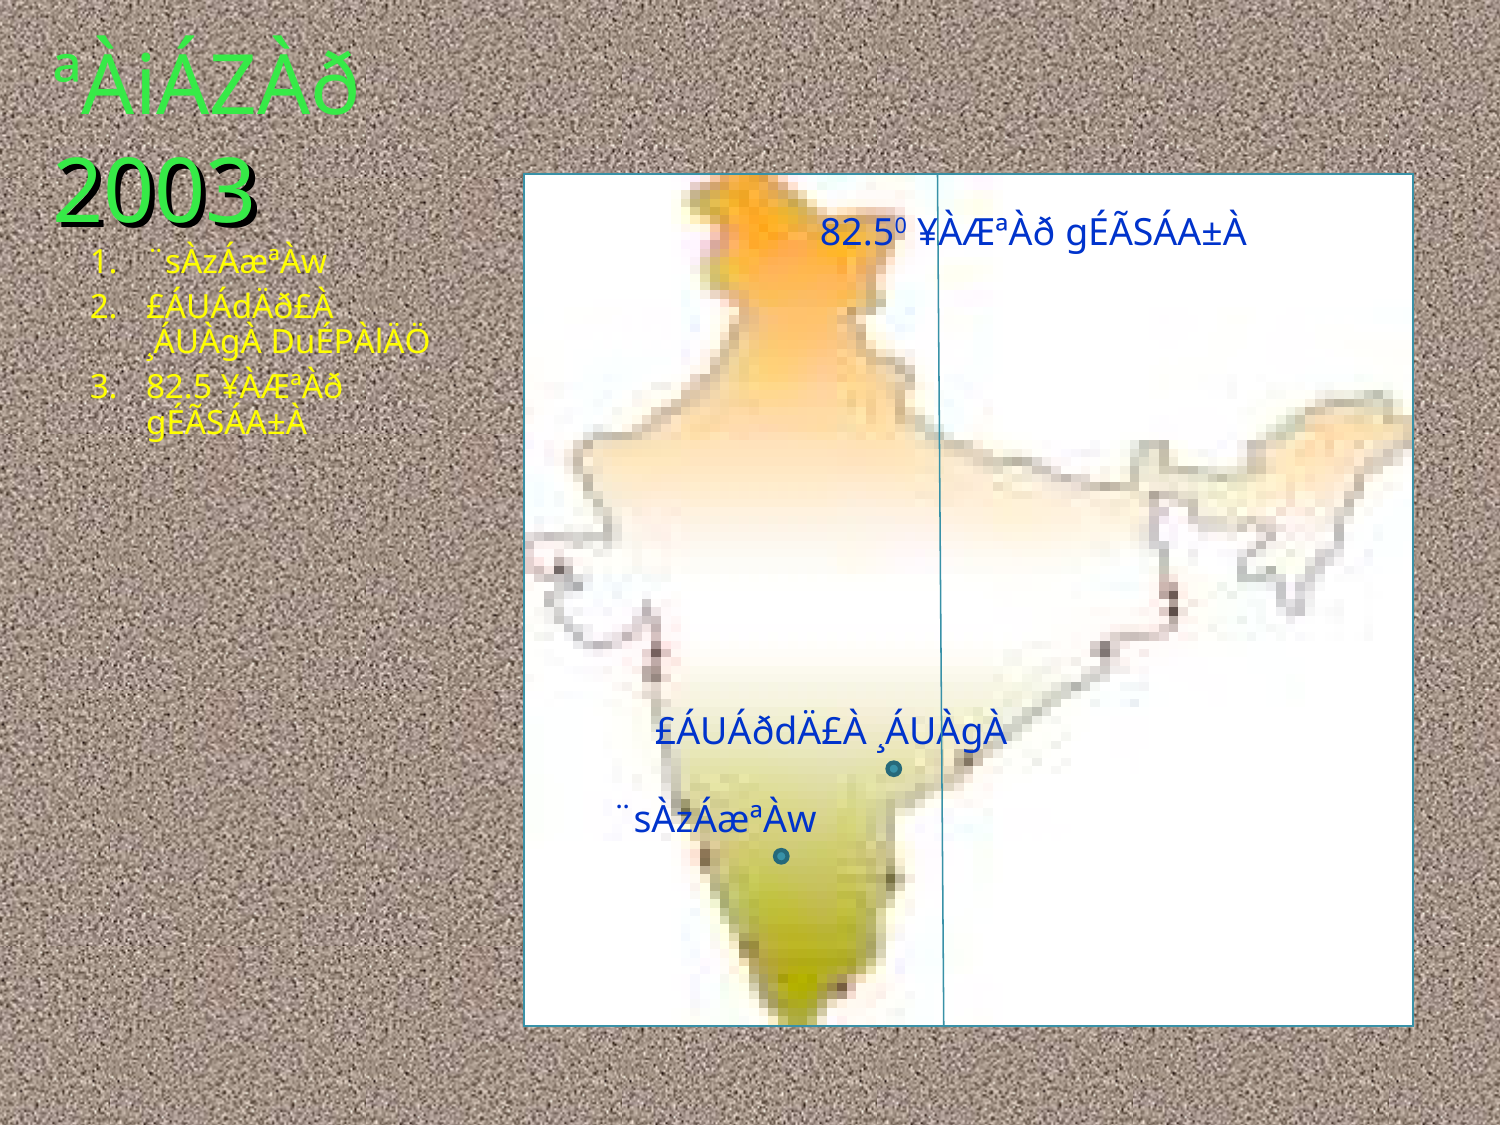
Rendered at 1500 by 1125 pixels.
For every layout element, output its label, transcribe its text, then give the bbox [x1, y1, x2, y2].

text_box ¨sÀzÁæªÀw [597, 787, 945, 848]
picture [0, 0, 1500, 1125]
text_box £ÁUÁðdÄ£À ¸ÁUÀgÀ [640, 699, 941, 761]
text_box ªÀiÁZÀð 2003 [37, 37, 501, 229]
text_box [774, 849, 788, 863]
text_box [887, 762, 901, 775]
text_box ¨sÀzÁæªÀw £ÁUÁdÄð£À ¸ÁUÀgÀ DuÉPÀlÄÖ 82.5 ¥ÀÆªÀð gÉÃSÁA±À [75, 237, 463, 415]
text_box £ÁUÁðdÄ£À ¸ÁUÀgÀ [943, 699, 1136, 761]
text_box 82.50 ¥ÀÆªÀð gÉÃSÁA±À [805, 199, 1375, 261]
